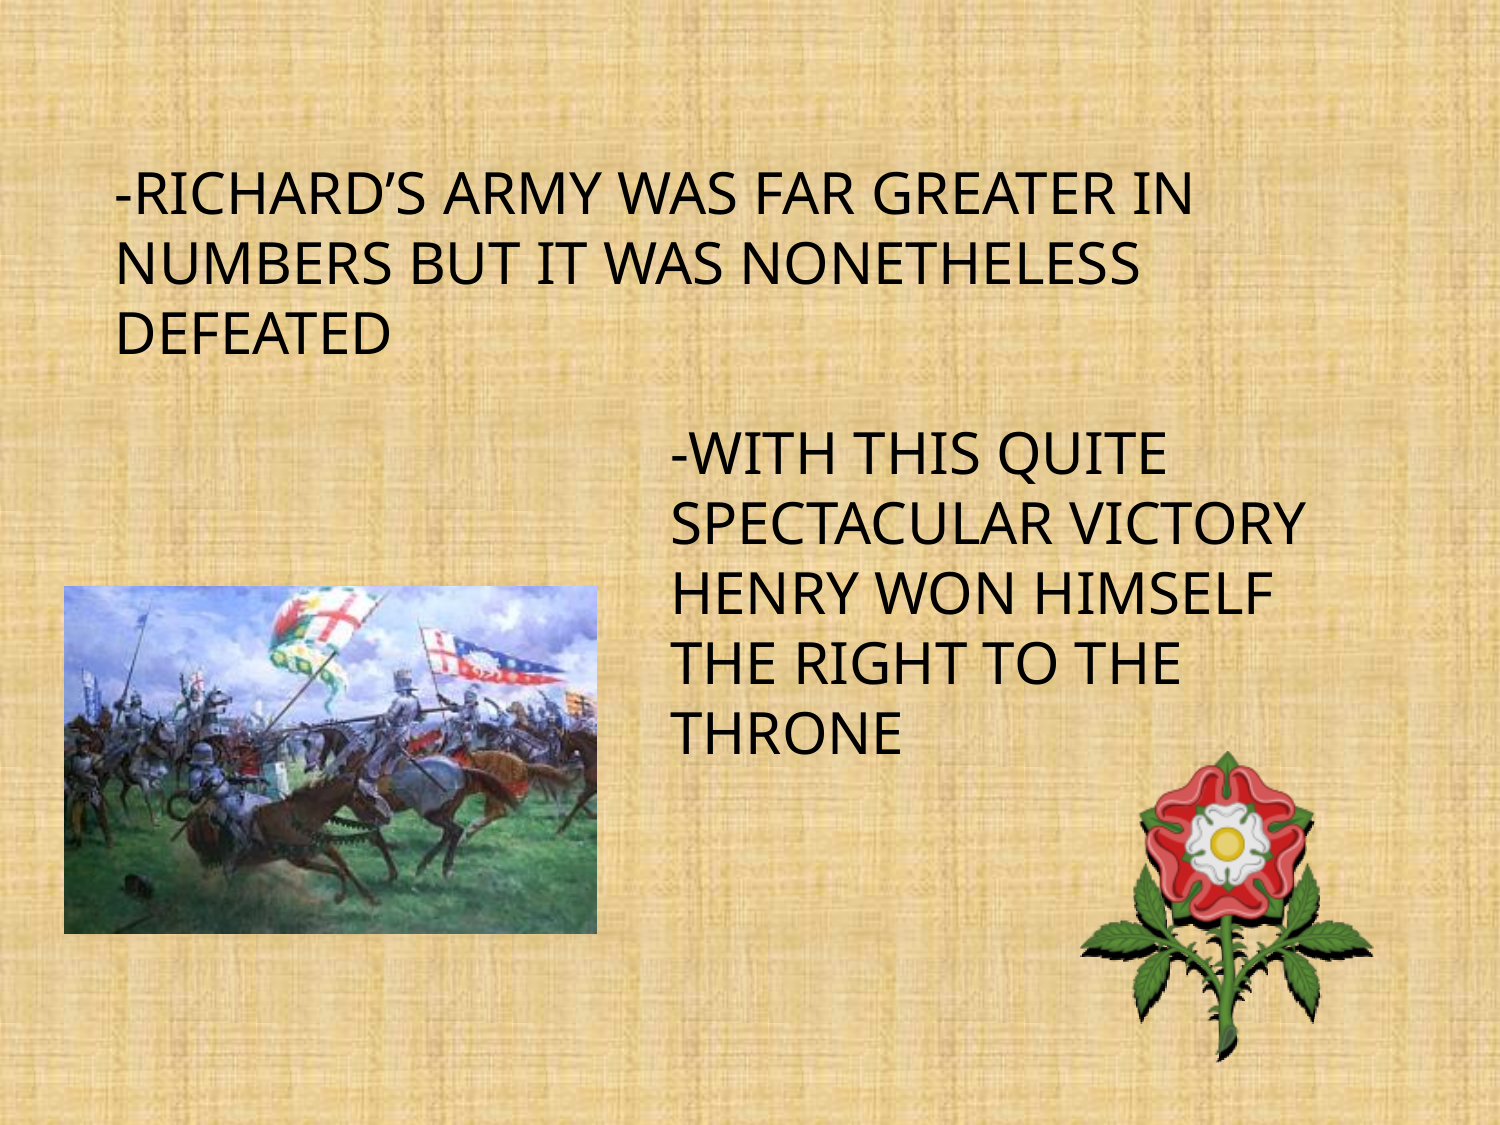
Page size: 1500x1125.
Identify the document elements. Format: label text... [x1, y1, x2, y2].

text_box -WITH THIS QUITE SPECTACULAR VICTORY HENRY WON HIMSELF THE RIGHT TO THE THRONE [655, 408, 1365, 774]
picture [0, 0, 1500, 1125]
text_box -RICHARD’S ARMY WAS FAR GREATER IN NUMBERS BUT IT WAS NONETHELESS DEFEATED [100, 148, 1223, 374]
